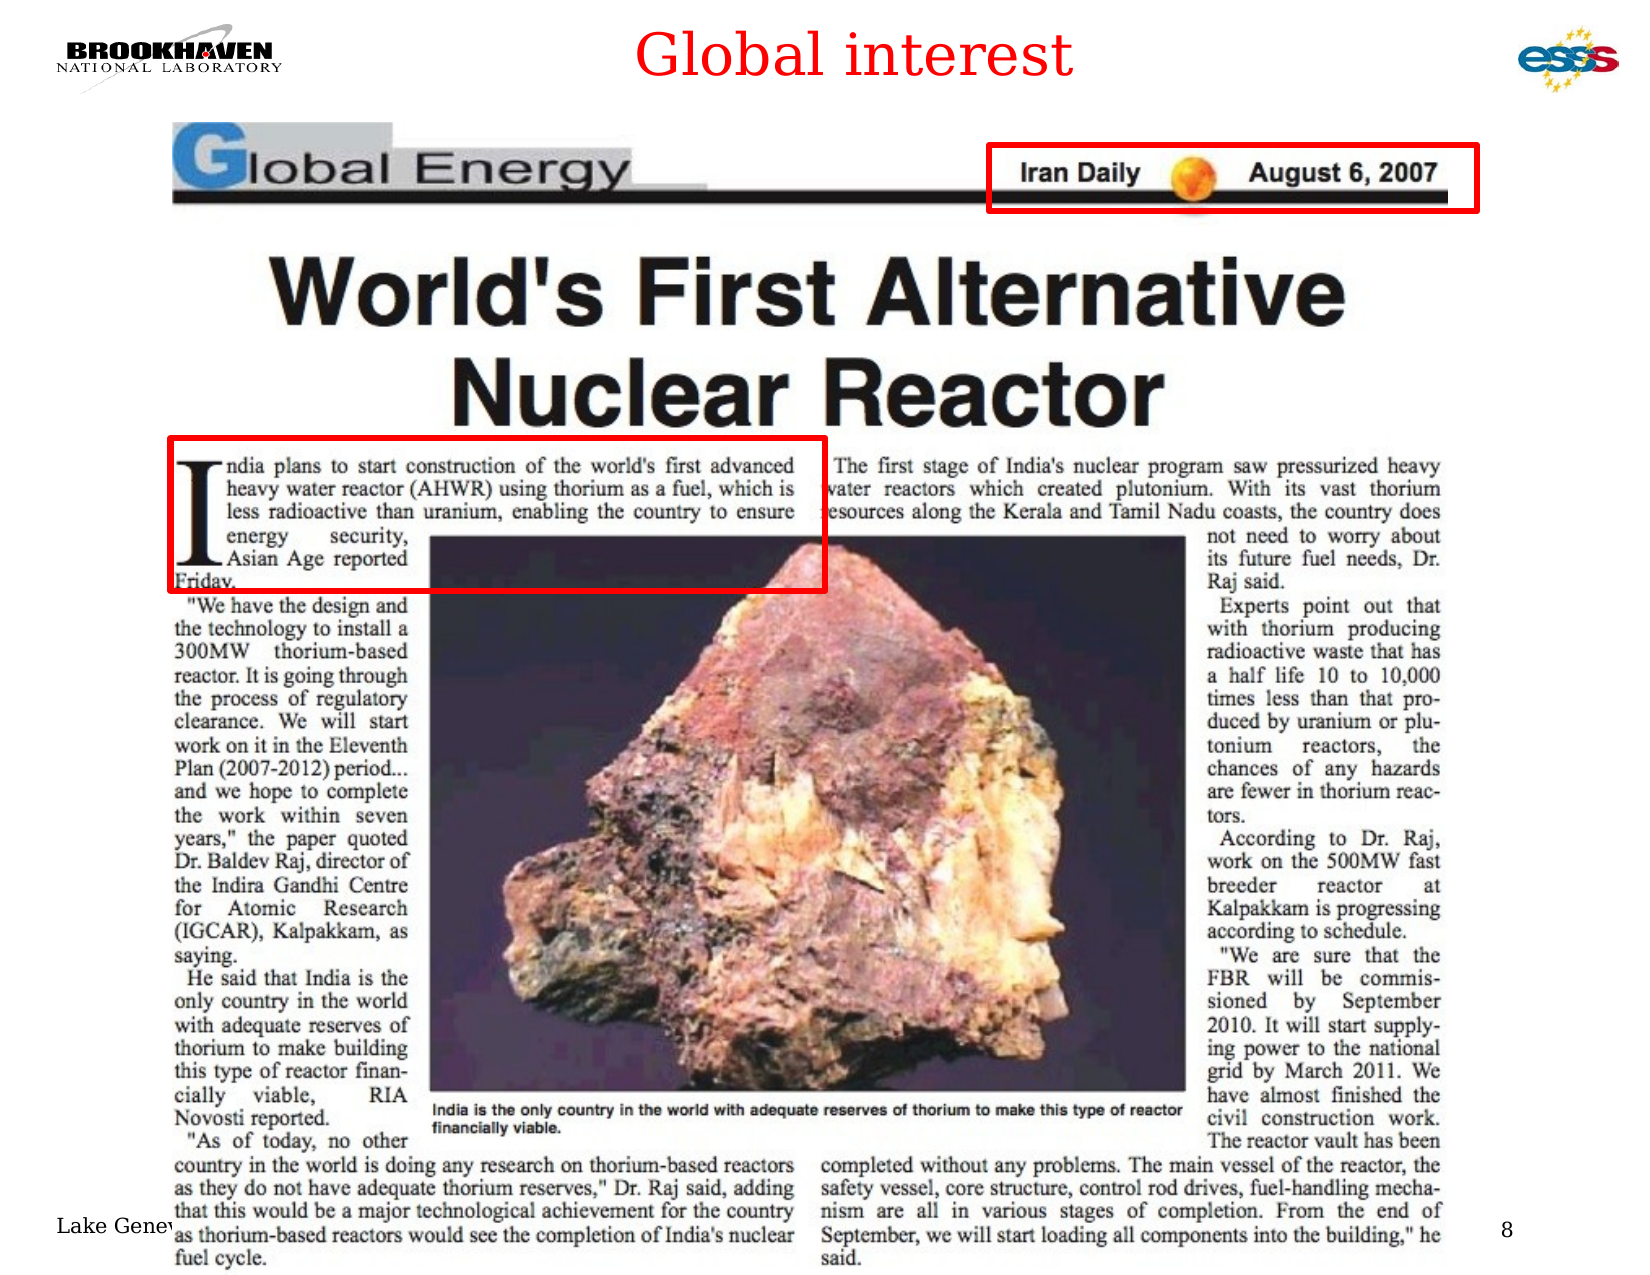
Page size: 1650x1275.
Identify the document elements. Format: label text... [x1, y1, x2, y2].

picture [172, 122, 1448, 1275]
text_box Global interest [362, 20, 1347, 109]
picture [174, 441, 822, 588]
picture [1555, 52, 1566, 57]
picture [1518, 25, 1619, 93]
picture [56, 24, 282, 94]
picture [992, 148, 1448, 208]
